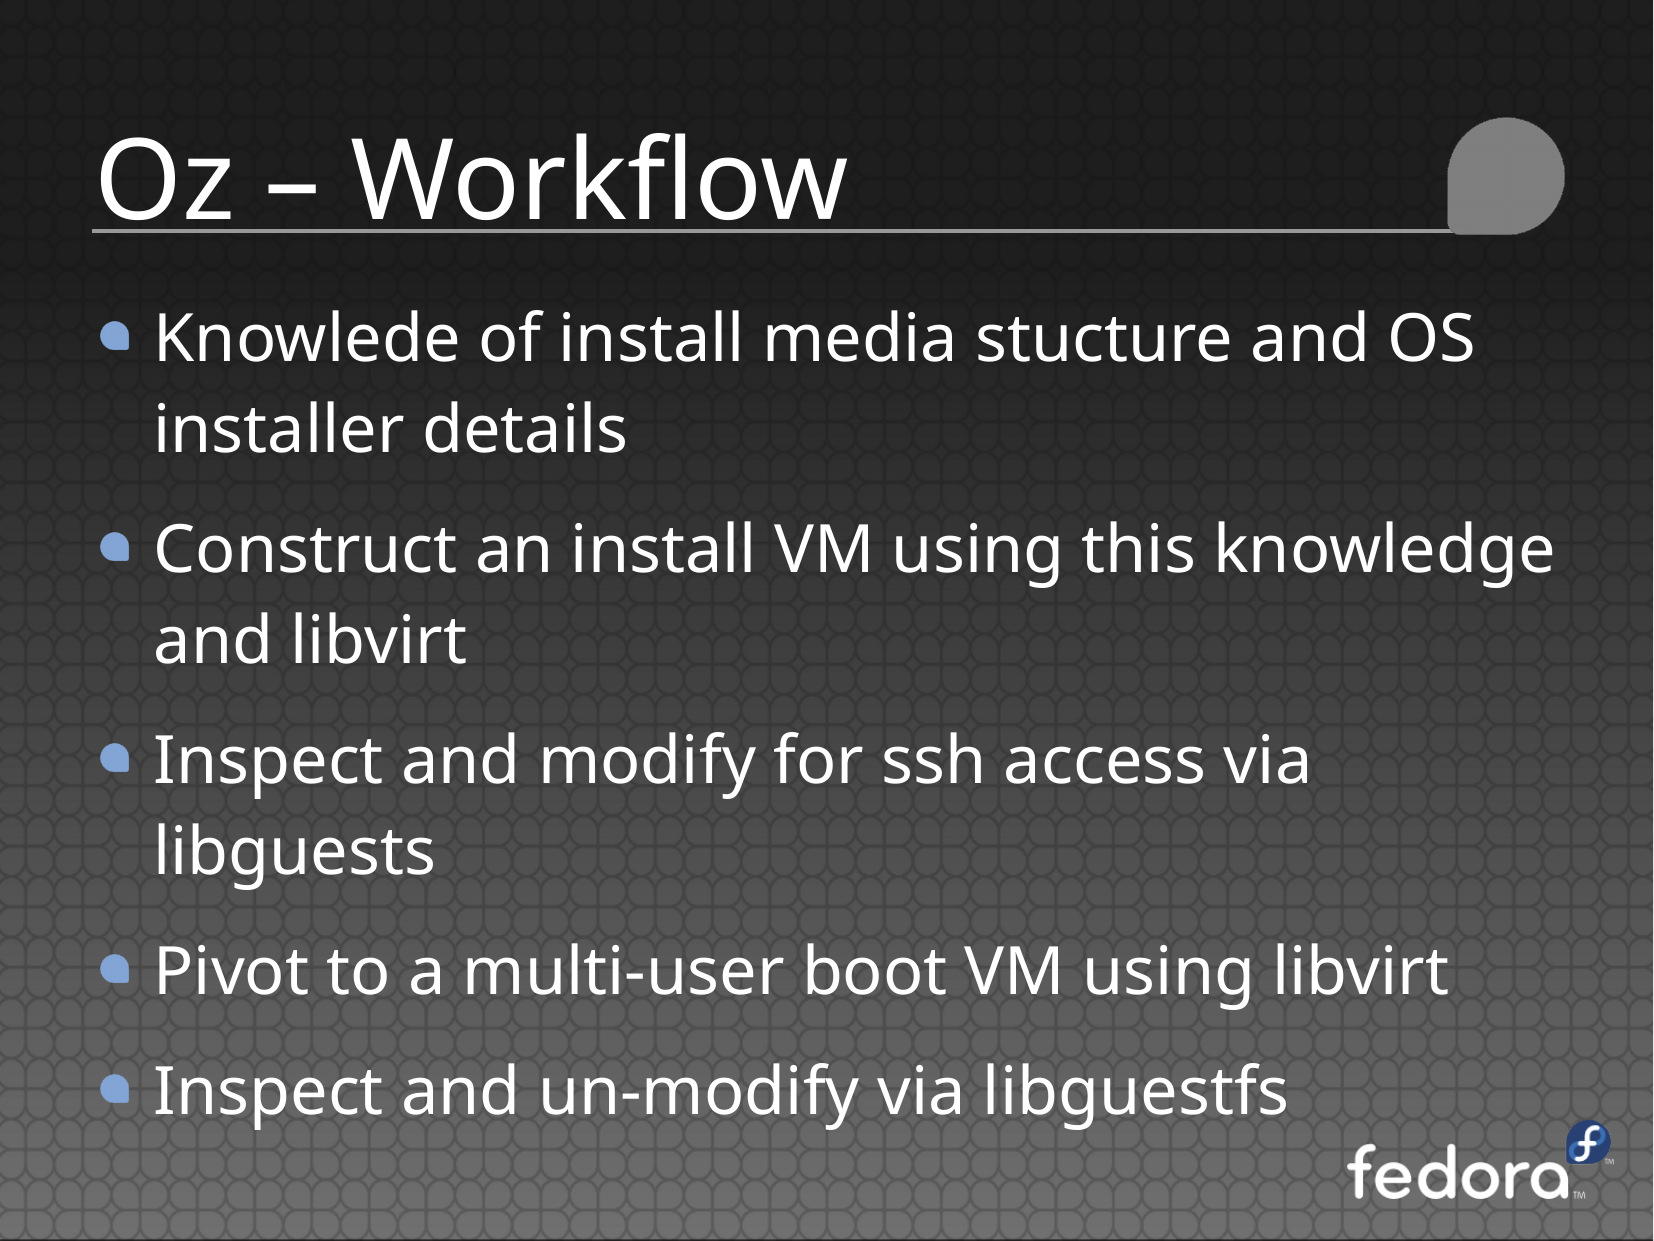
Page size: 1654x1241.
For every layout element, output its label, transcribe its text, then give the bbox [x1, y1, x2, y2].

title Oz – Workflow [94, 100, 1425, 251]
list Knowlede of install media stucture and OS installer details Construct an install VM using this knowledge and libvirt Inspect and modify for ssh access via libguests Pivot to a multi-user boot VM using libvirt Inspect and un-modify via libguestfs [82, 290, 1571, 1095]
picture [0, 0, 1654, 1241]
